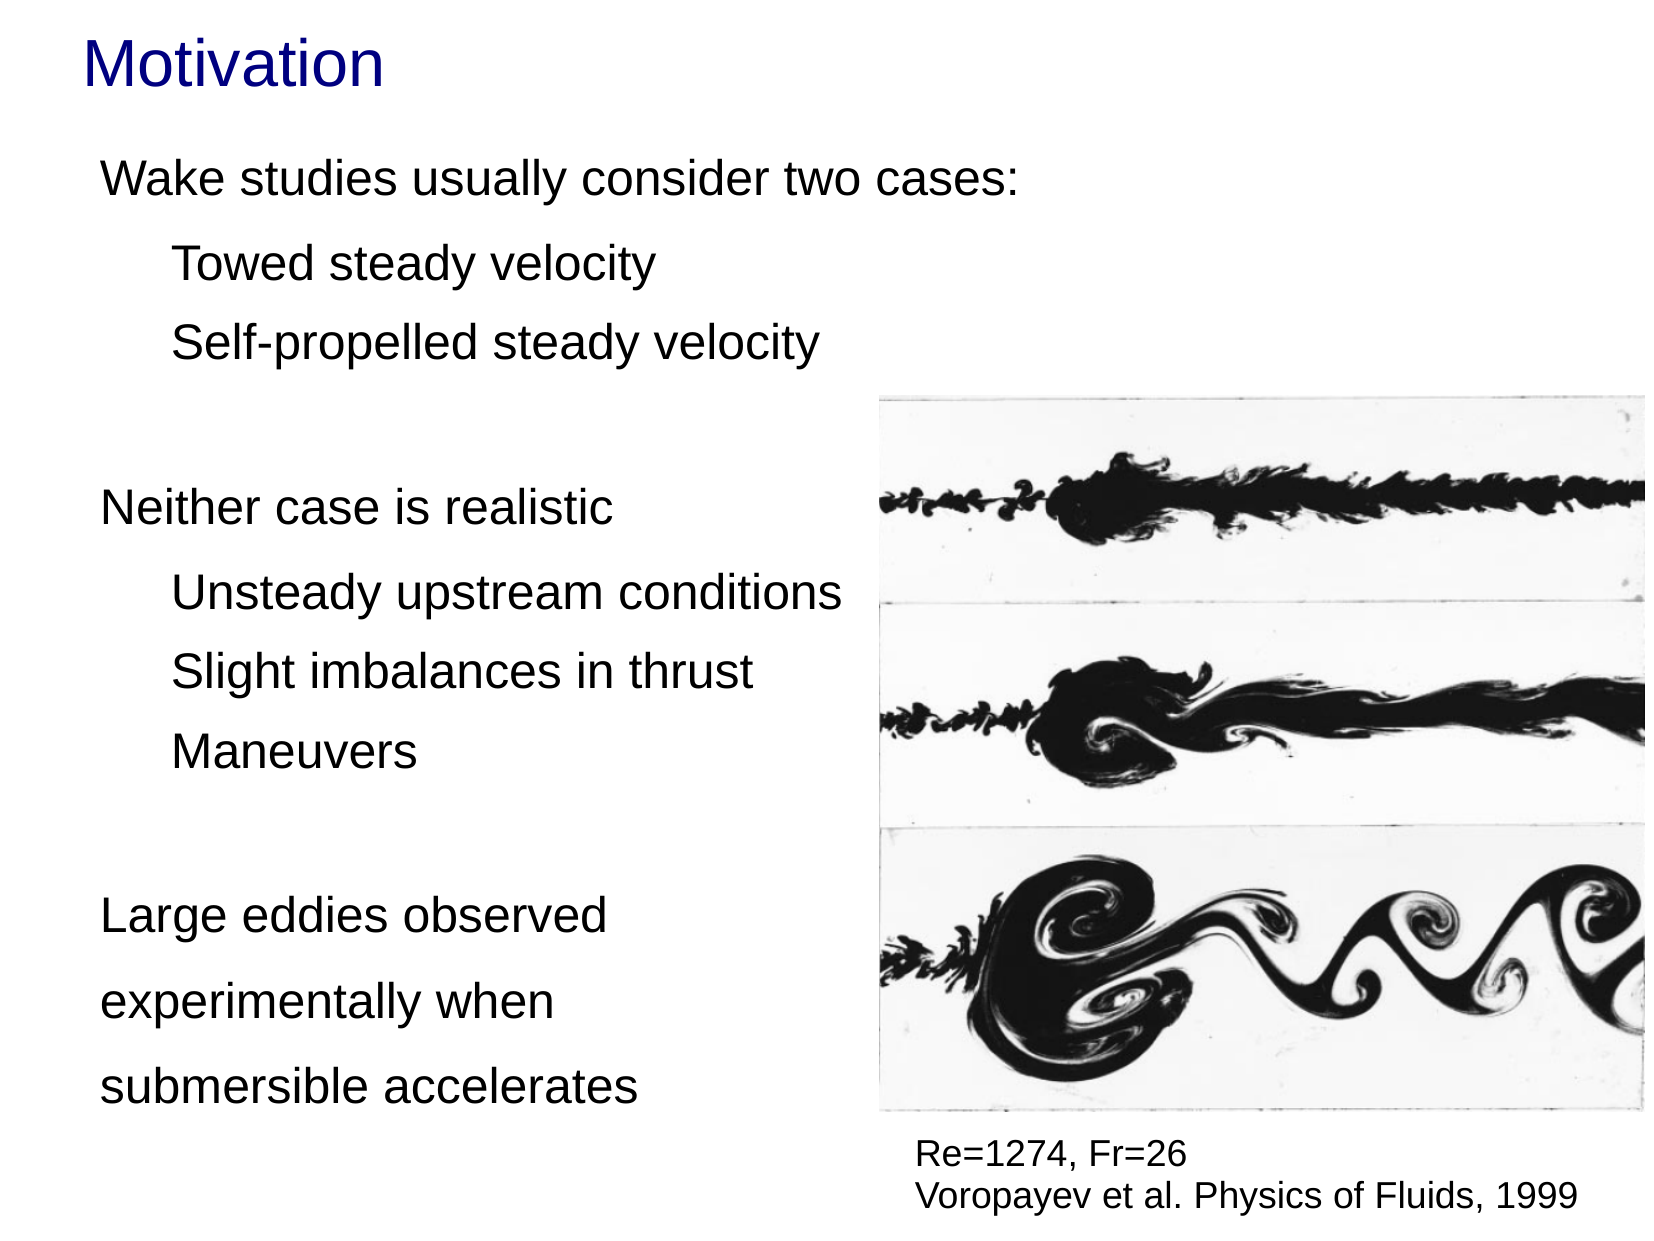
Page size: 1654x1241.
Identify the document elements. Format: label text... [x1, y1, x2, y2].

text_box Re=1274, Fr=26 Voropayev et al. Physics of Fluids, 1999 [899, 1125, 1654, 1224]
picture [879, 395, 1645, 1112]
list Wake studies usually consider two cases: Towed steady velocity Self-propelled steady velocity Neither case is realistic Unsteady upstream conditions Slight imbalances in thrust Maneuvers Large eddies observed experimentally when submersible accelerates [82, 149, 1571, 1163]
title Motivation [82, 7, 1571, 120]
